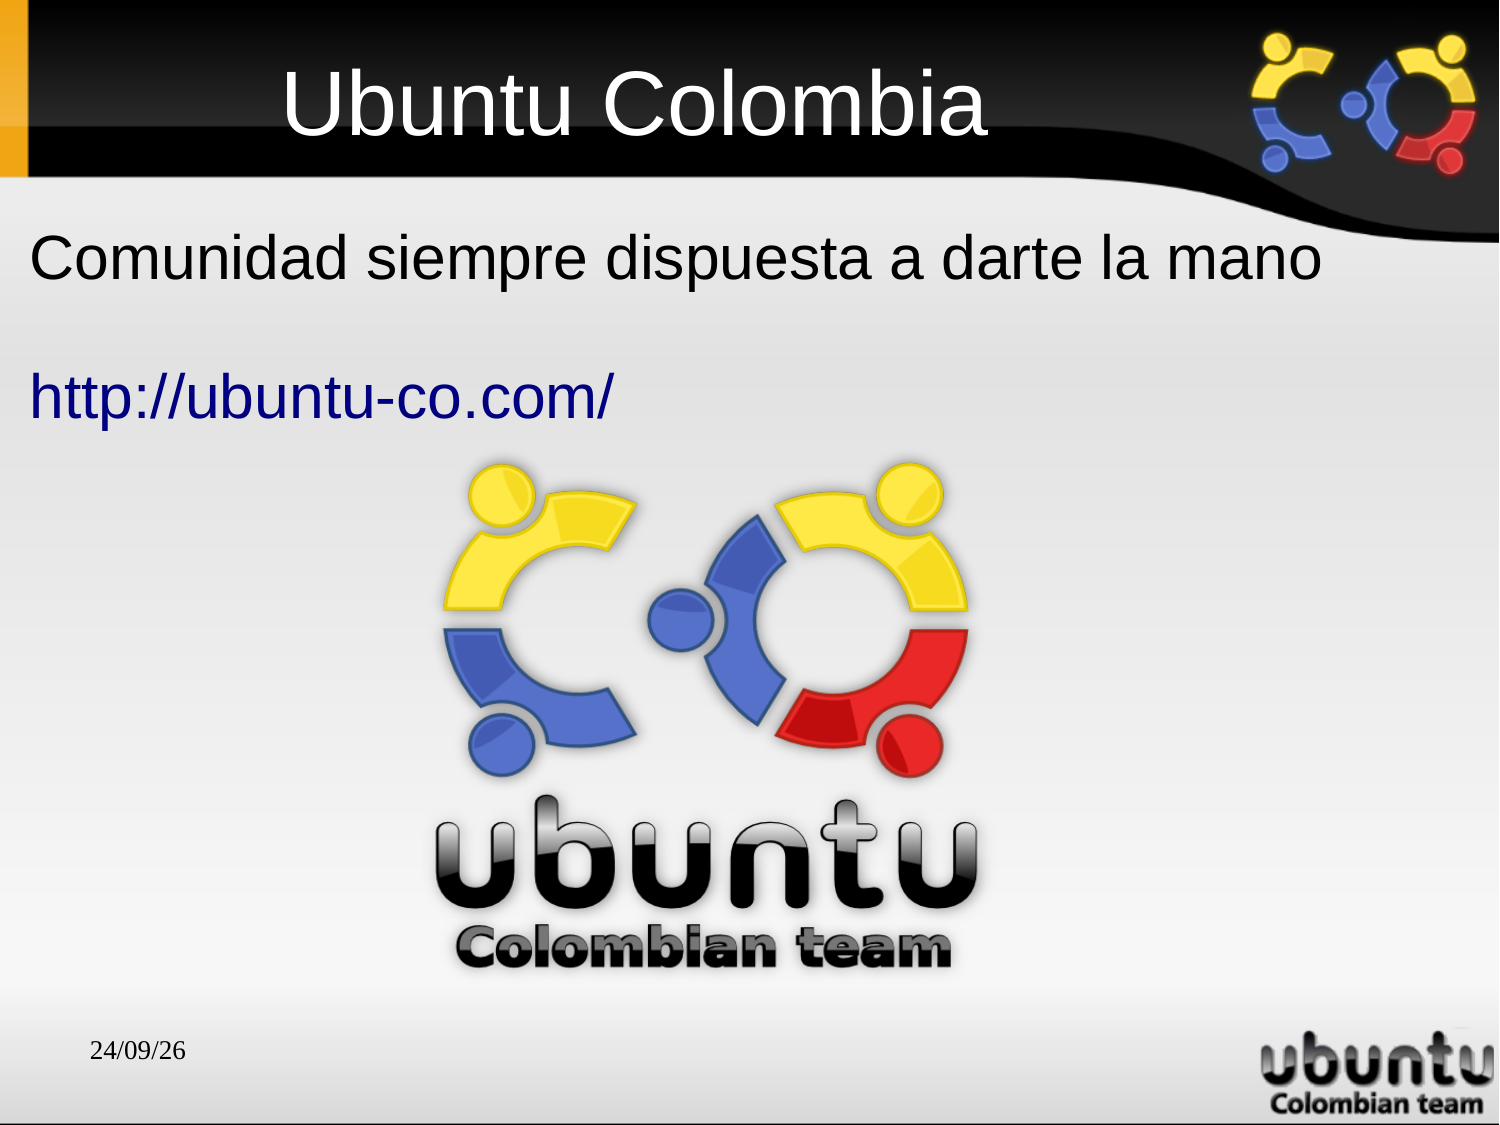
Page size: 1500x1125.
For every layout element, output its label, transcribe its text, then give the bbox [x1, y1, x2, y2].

title Comunidad siempre dispuesta a darte la mano http://ubuntu-co.com/ [29, 222, 1447, 502]
title Ubuntu Colombia [0, 29, 1270, 178]
picture [0, 0, 1499, 1125]
